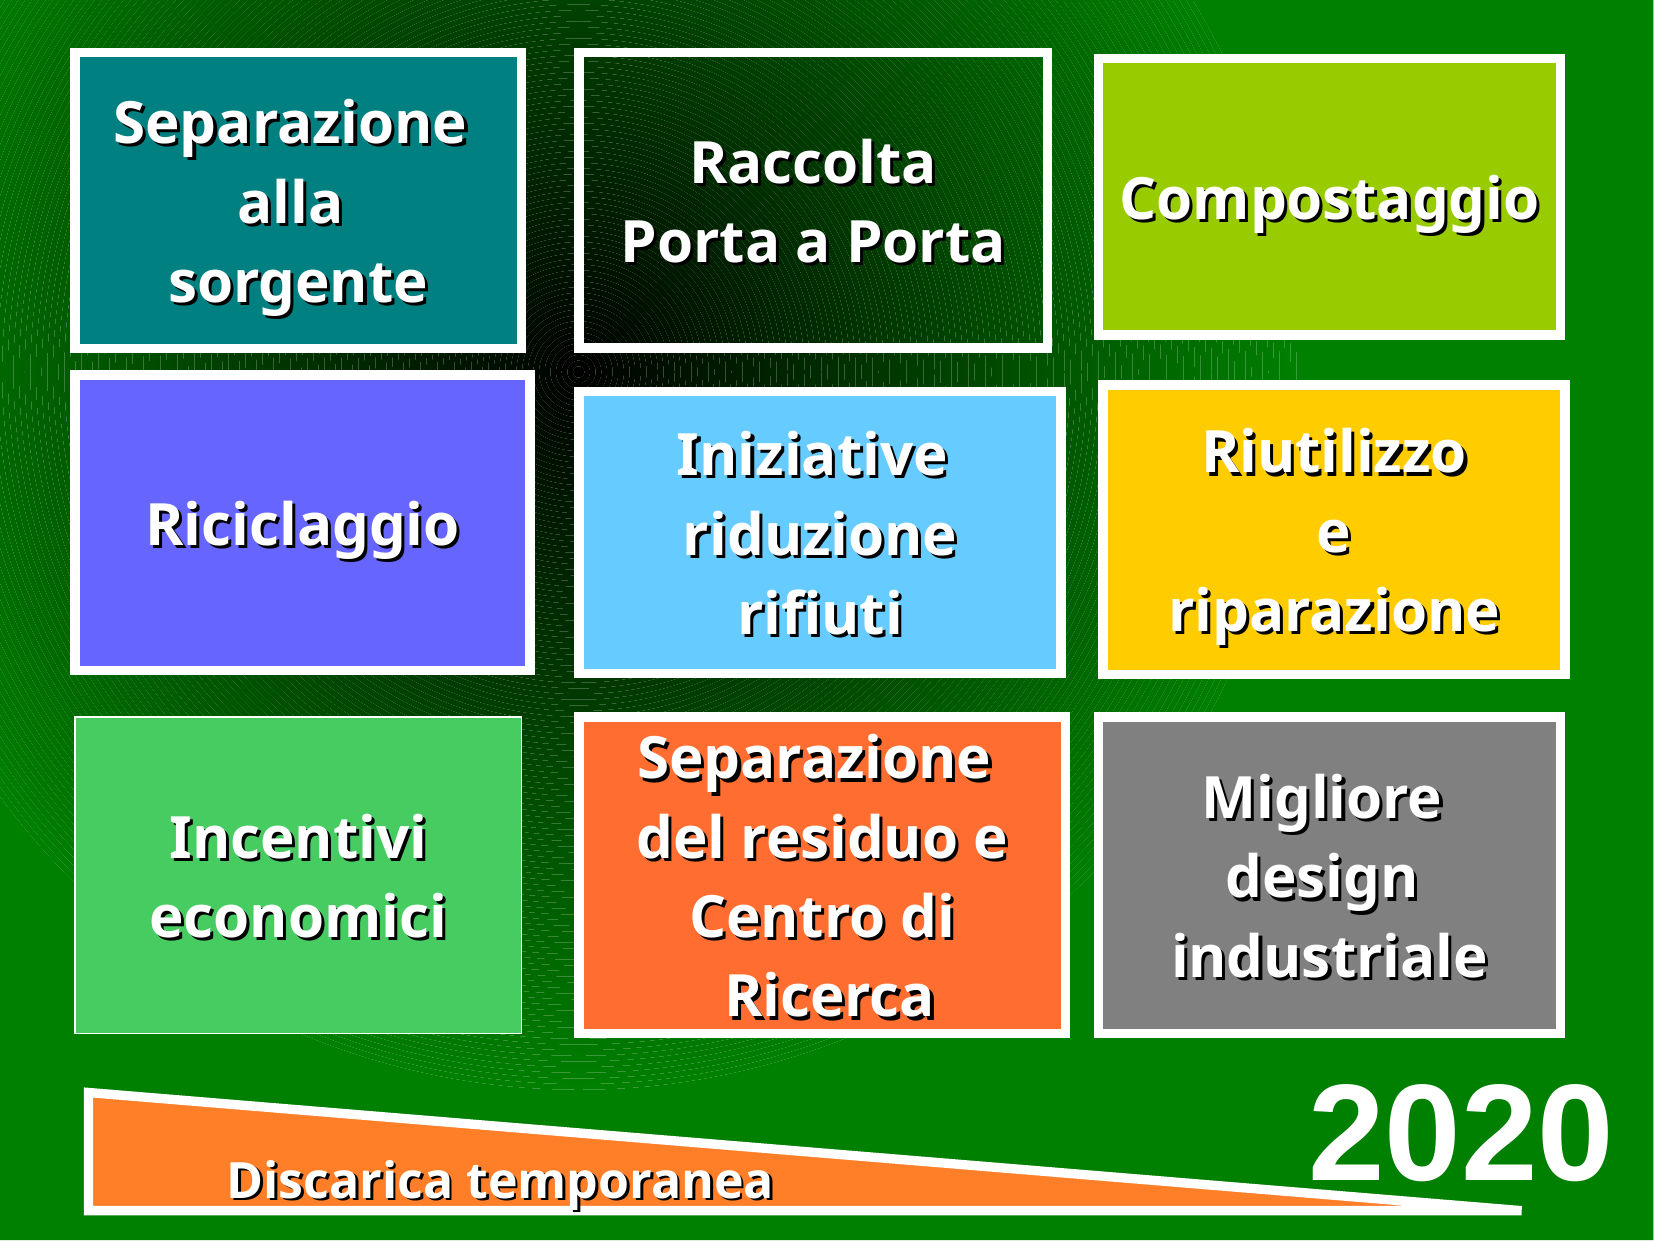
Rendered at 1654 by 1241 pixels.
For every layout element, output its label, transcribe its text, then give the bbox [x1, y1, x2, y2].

text_box Iniziative riduzione rifiuti [579, 391, 1061, 674]
text_box Incentivi economici [75, 717, 522, 1034]
text_box Riciclaggio [75, 375, 531, 671]
text_box Compostaggio [1098, 58, 1561, 335]
text_box Riutilizzo e riparazione [1103, 384, 1565, 675]
text_box 2020 [1269, 1048, 1654, 1217]
text_box Raccolta Porta a Porta [578, 52, 1048, 349]
text_box Discarica temporanea [88, 1092, 1269, 1211]
text_box Migliore design industriale [1098, 717, 1561, 1034]
text_box Separazione del residuo e Centro di Ricerca [578, 717, 1066, 1034]
text_box Separazione alla sorgente [75, 52, 522, 349]
